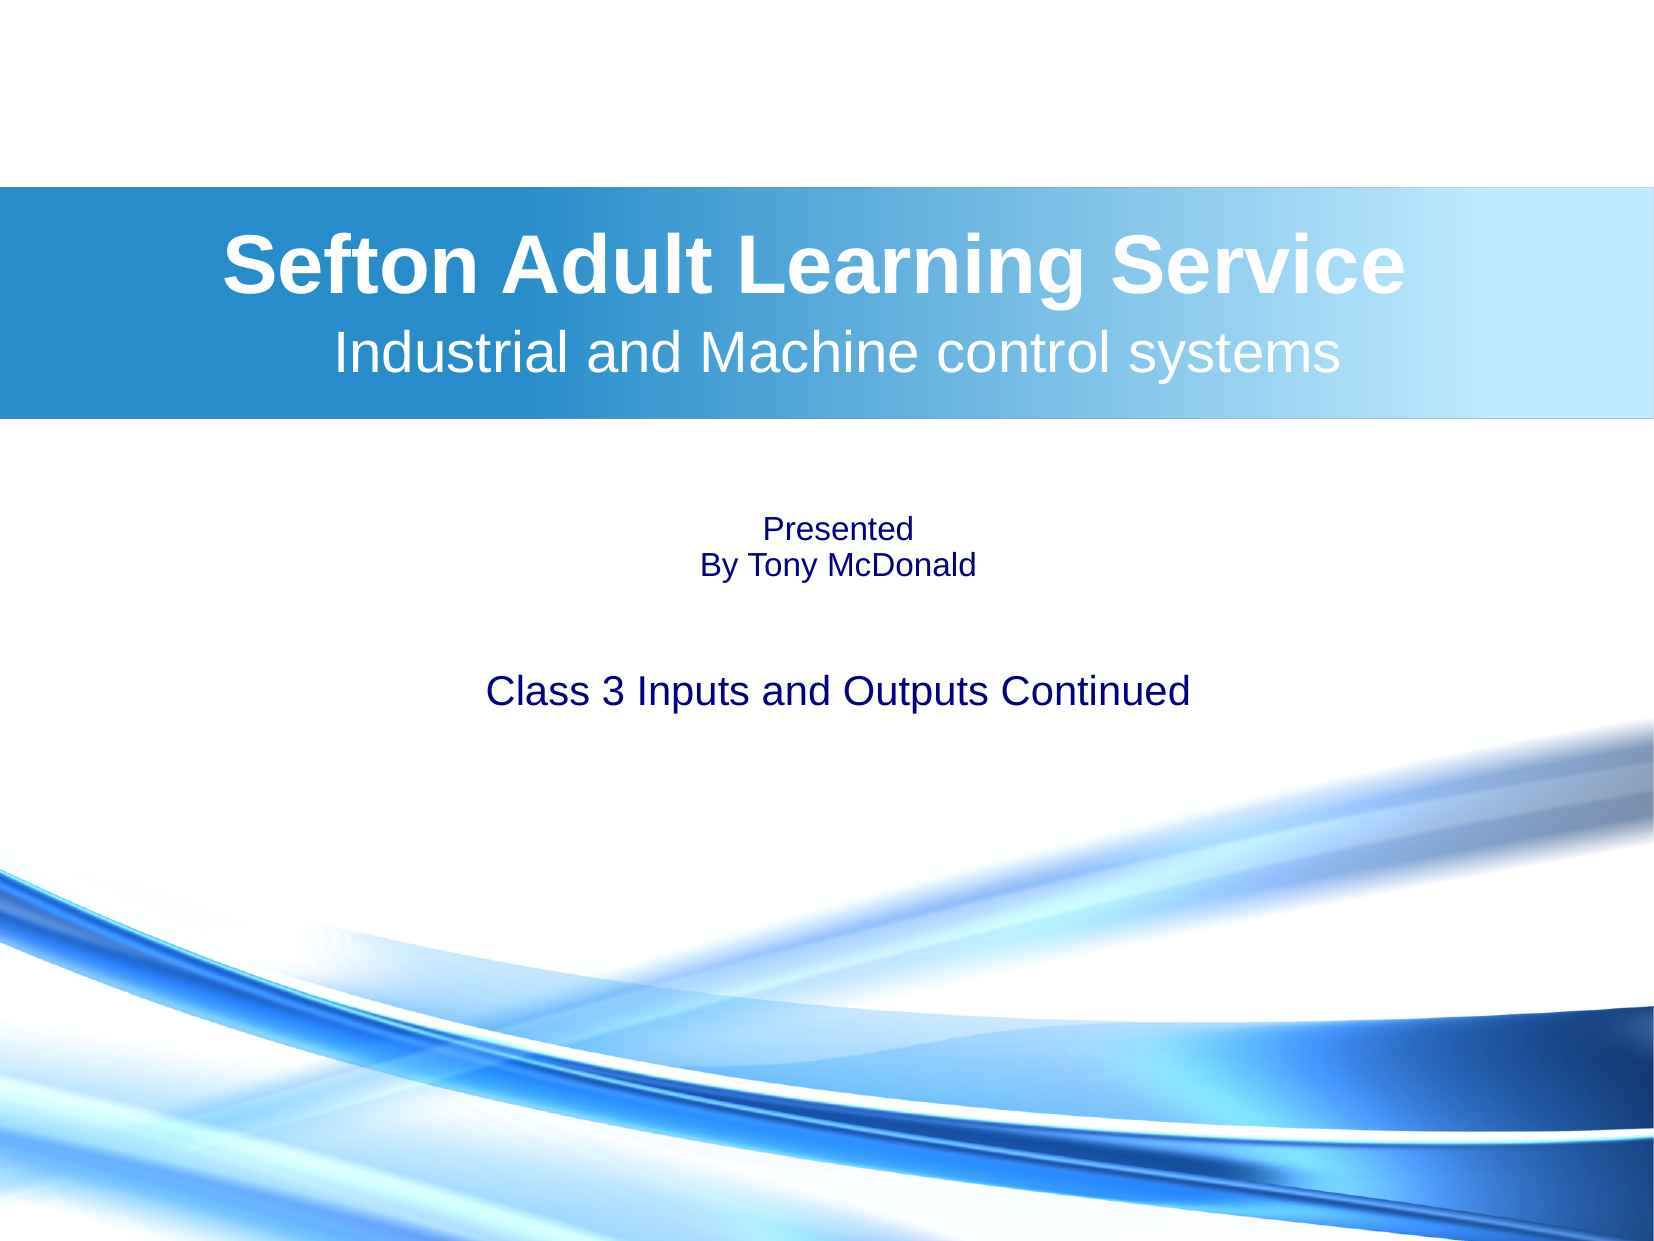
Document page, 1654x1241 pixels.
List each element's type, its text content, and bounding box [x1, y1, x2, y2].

text_box Sefton Adult Learning Service [93, 187, 1536, 343]
text_box Industrial and Machine control systems [93, 313, 1583, 390]
text_box Presented By Tony McDonald Class 3 Inputs and Outputs Continued [248, 502, 1430, 1217]
picture [0, 0, 1654, 1241]
